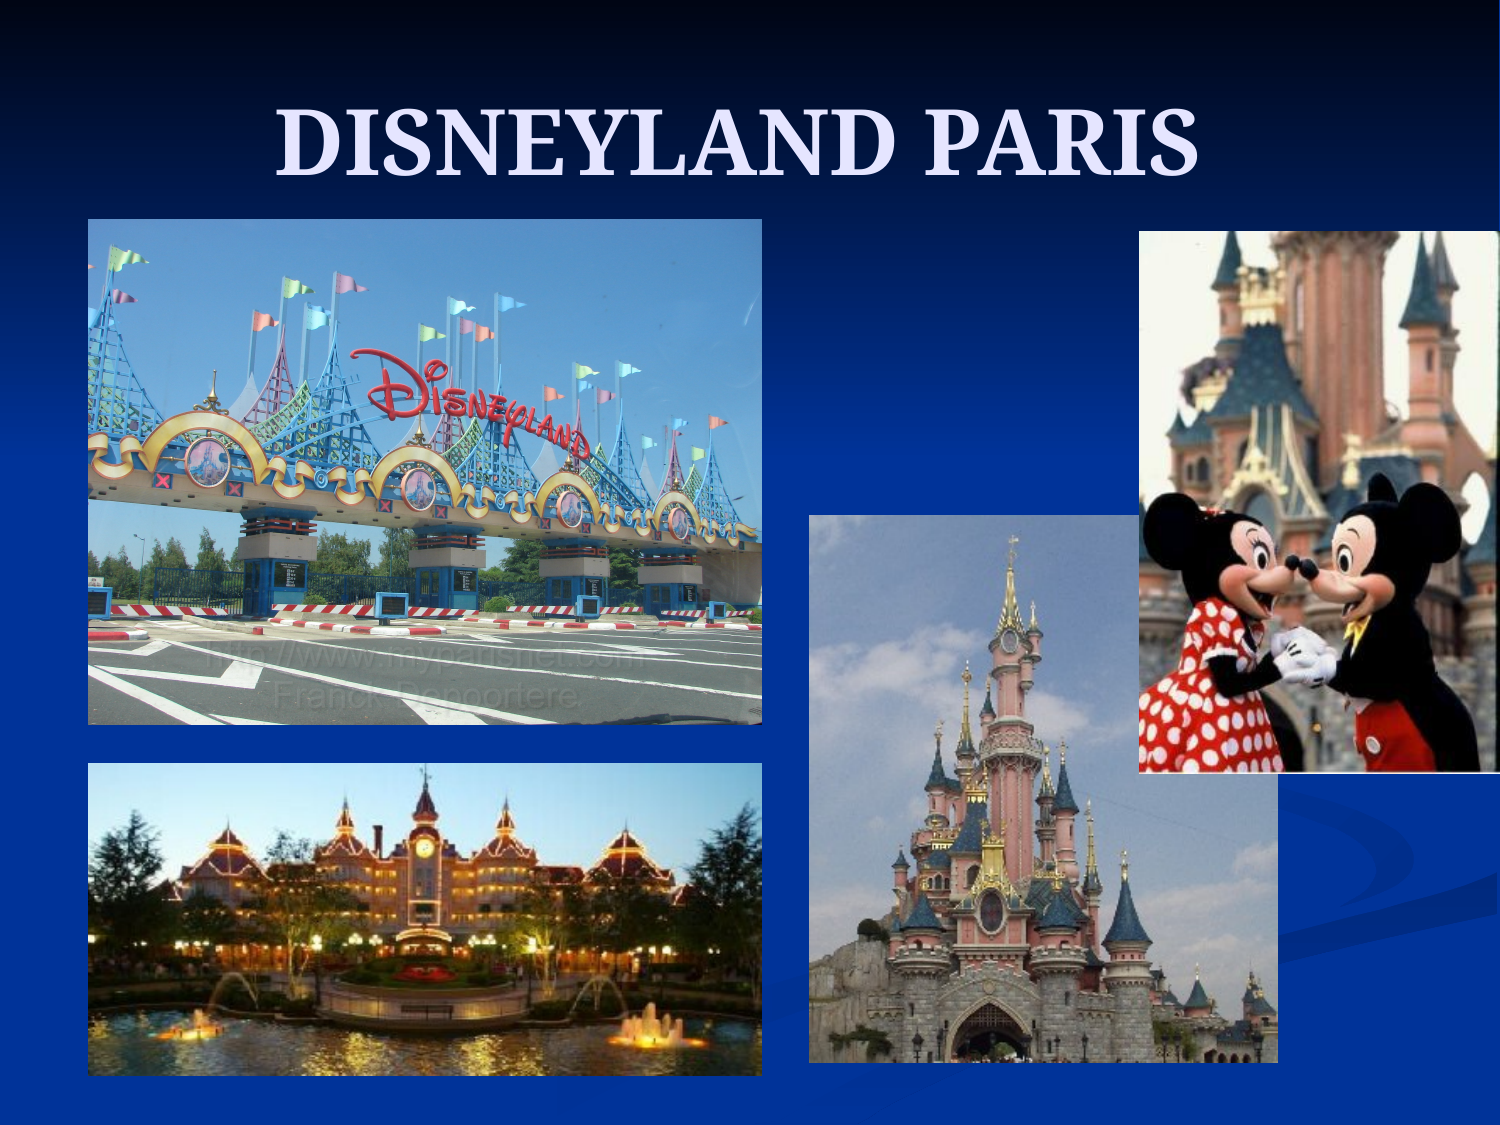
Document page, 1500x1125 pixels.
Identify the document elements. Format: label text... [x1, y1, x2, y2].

picture [809, 231, 1500, 1063]
picture [88, 763, 762, 1076]
title DISNEYLAND PARIS [75, 45, 1425, 233]
picture [88, 219, 762, 725]
